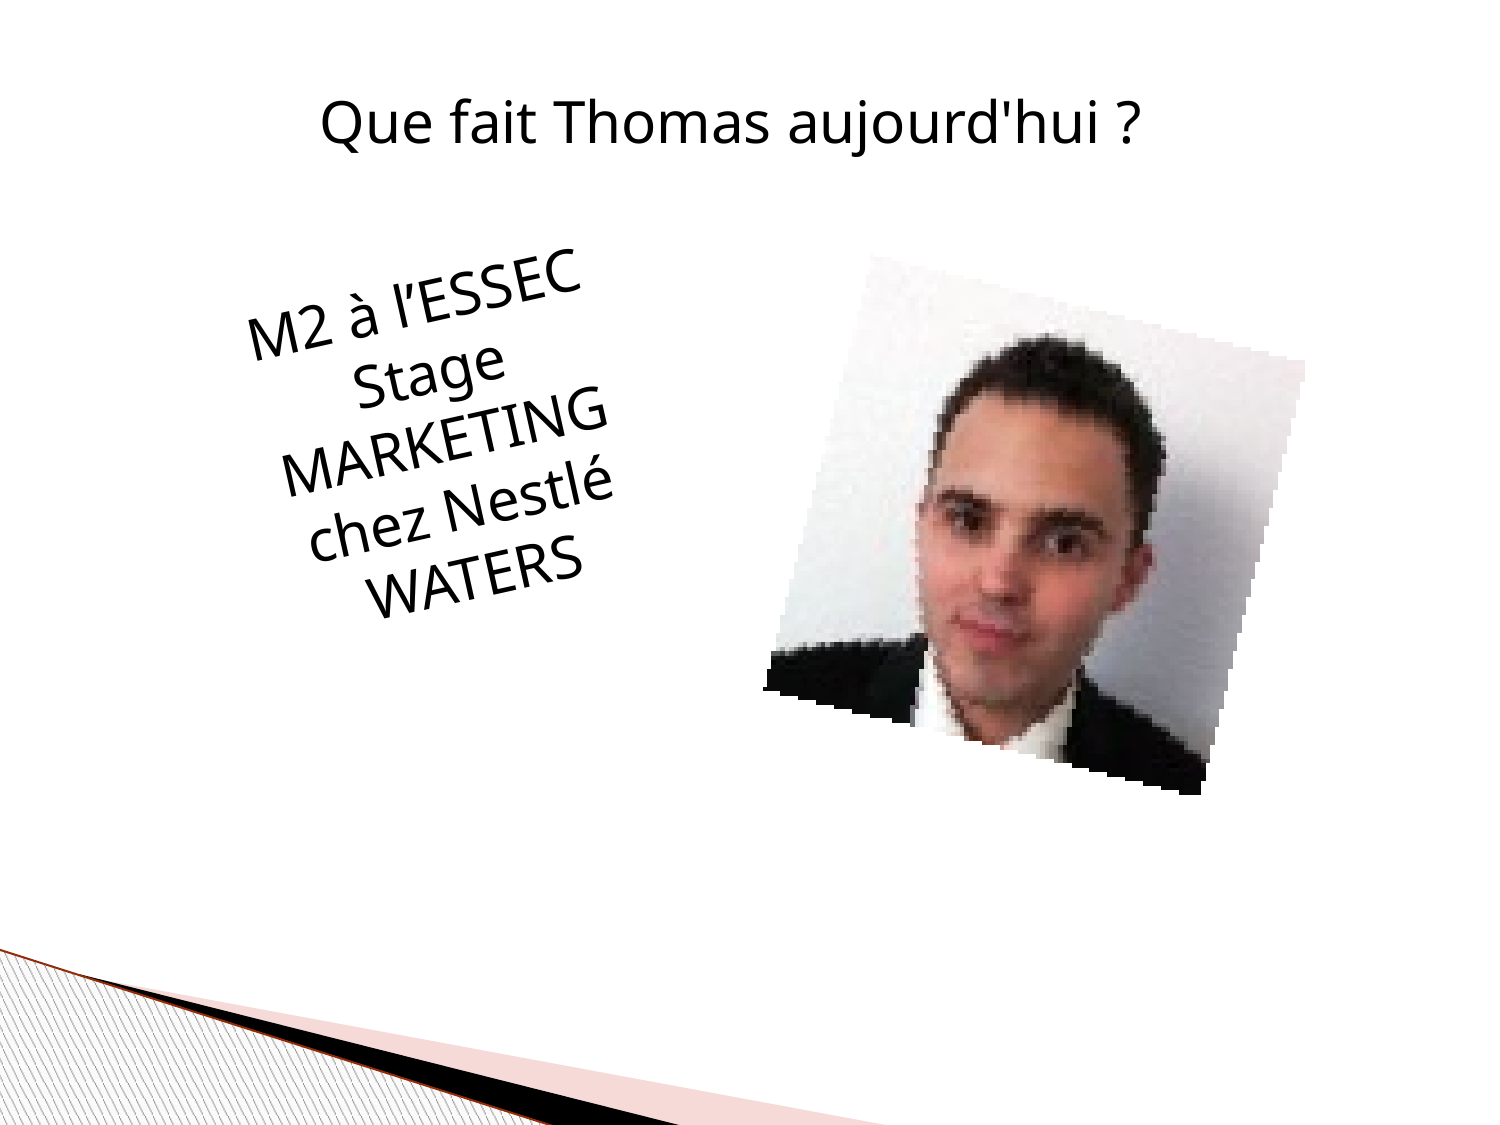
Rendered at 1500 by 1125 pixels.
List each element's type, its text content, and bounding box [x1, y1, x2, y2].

text_box M2 à l’ESSEC Stage MARKETING chez Nestlé WATERS [166, 207, 723, 671]
picture [0, 952, 543, 1125]
text_box Que fait Thomas aujourd'hui ? [123, 78, 1353, 163]
picture [763, 253, 1305, 795]
